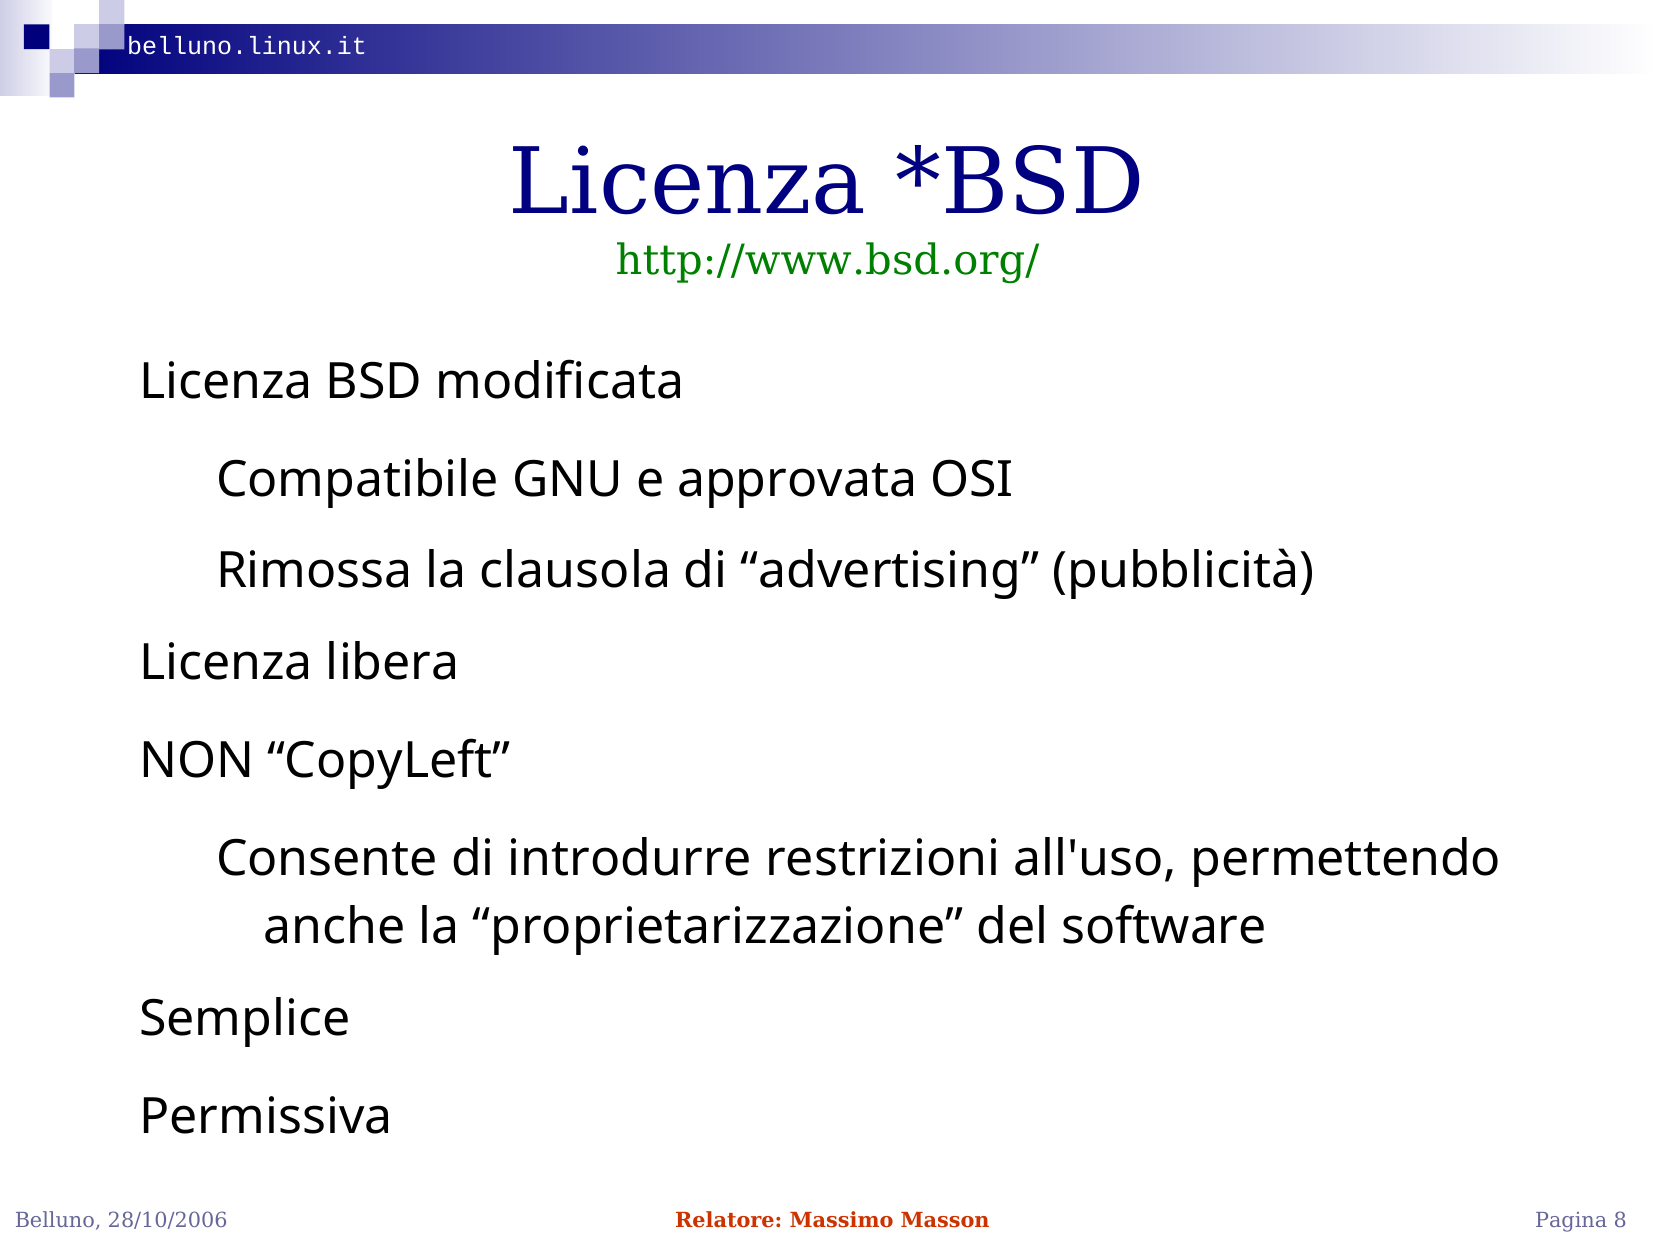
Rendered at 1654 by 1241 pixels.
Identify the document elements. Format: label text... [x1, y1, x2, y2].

list Licenza BSD modificata Compatibile GNU e approvata OSI Rimossa la clausola di “advertising” (pubblicità) Licenza libera NON “CopyLeft” Consente di introdurre restrizioni all'uso, permettendo anche la “proprietarizzazione” del software Semplice Permissiva [121, 344, 1534, 1127]
title Licenza *BSD http://www.bsd.org/ [121, 102, 1534, 311]
